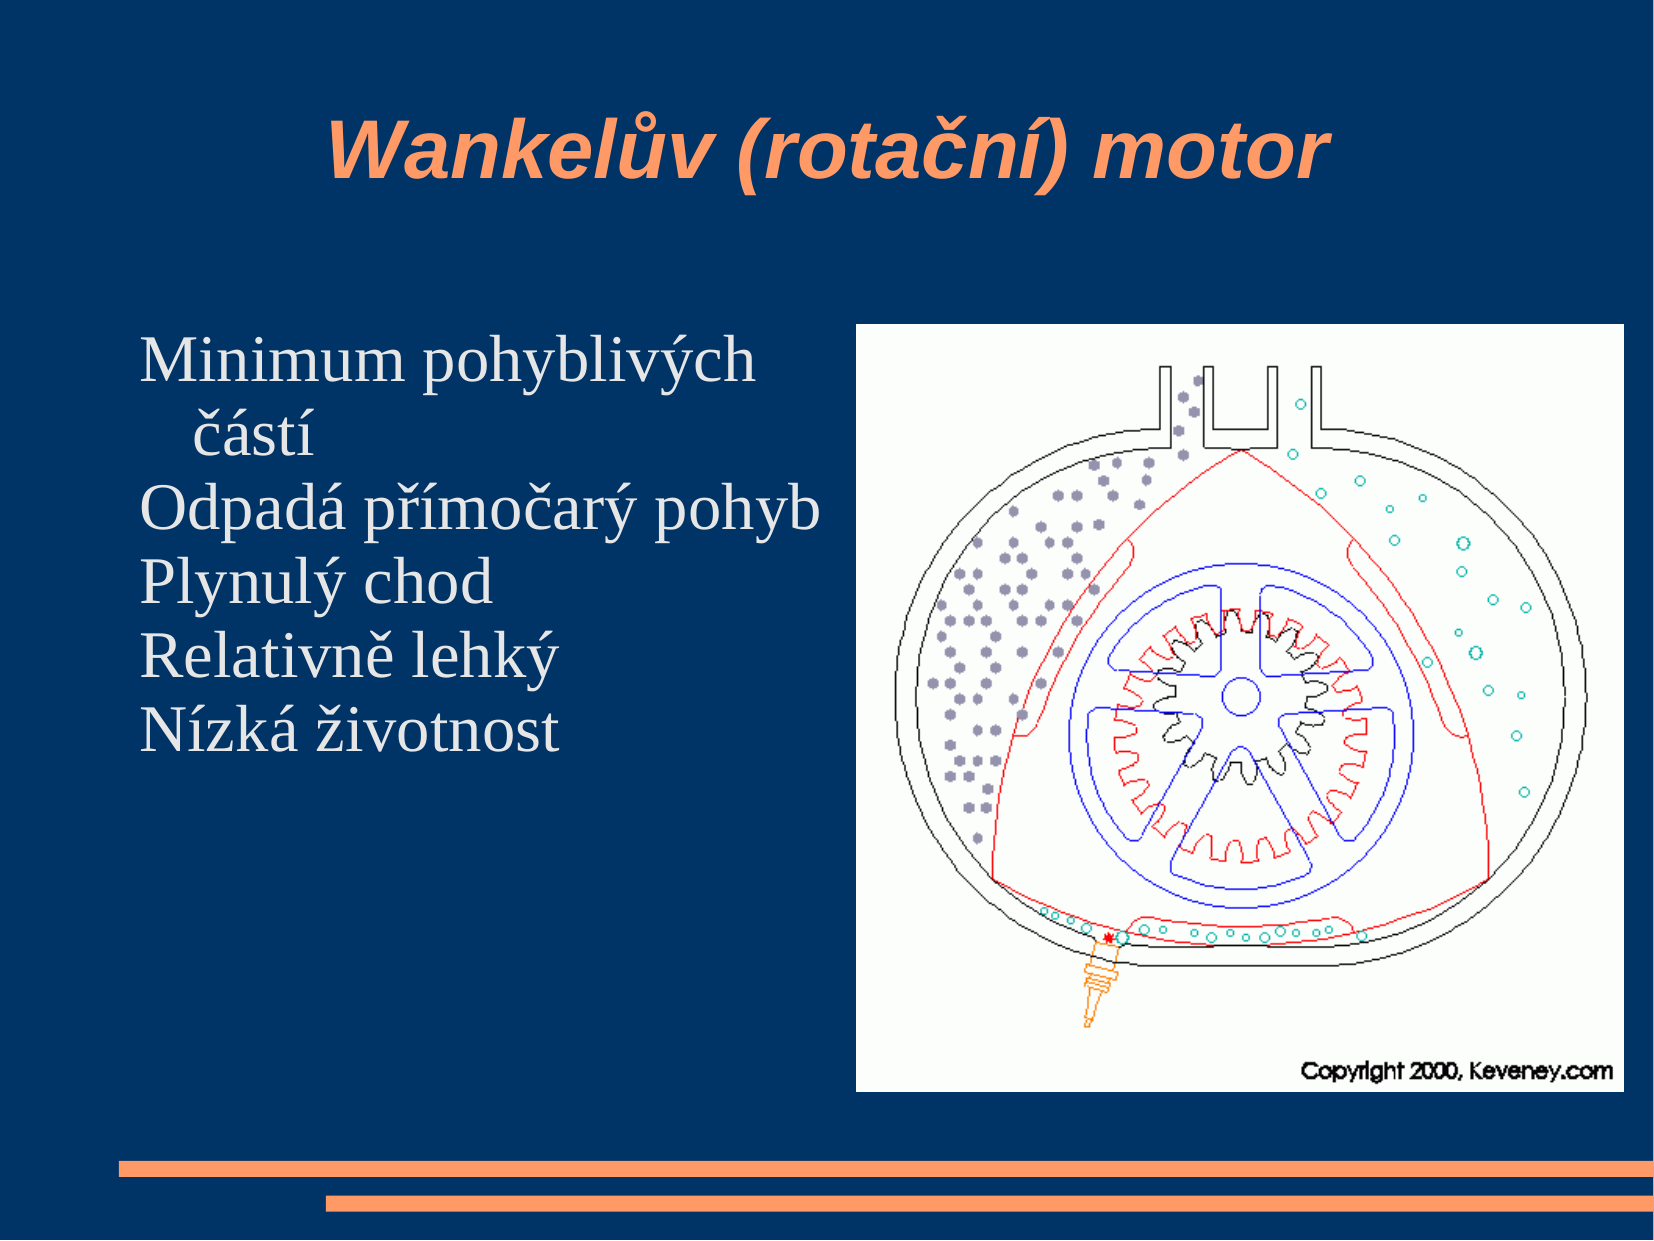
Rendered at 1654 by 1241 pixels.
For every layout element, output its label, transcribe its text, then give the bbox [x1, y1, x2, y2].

picture [856, 324, 1624, 1092]
list Minimum pohyblivých částí Odpadá přímočarý pohyb Plynulý chod Relativně lehký Nízká životnost [121, 322, 824, 1118]
title Wankelův (rotační) motor [121, 53, 1534, 247]
